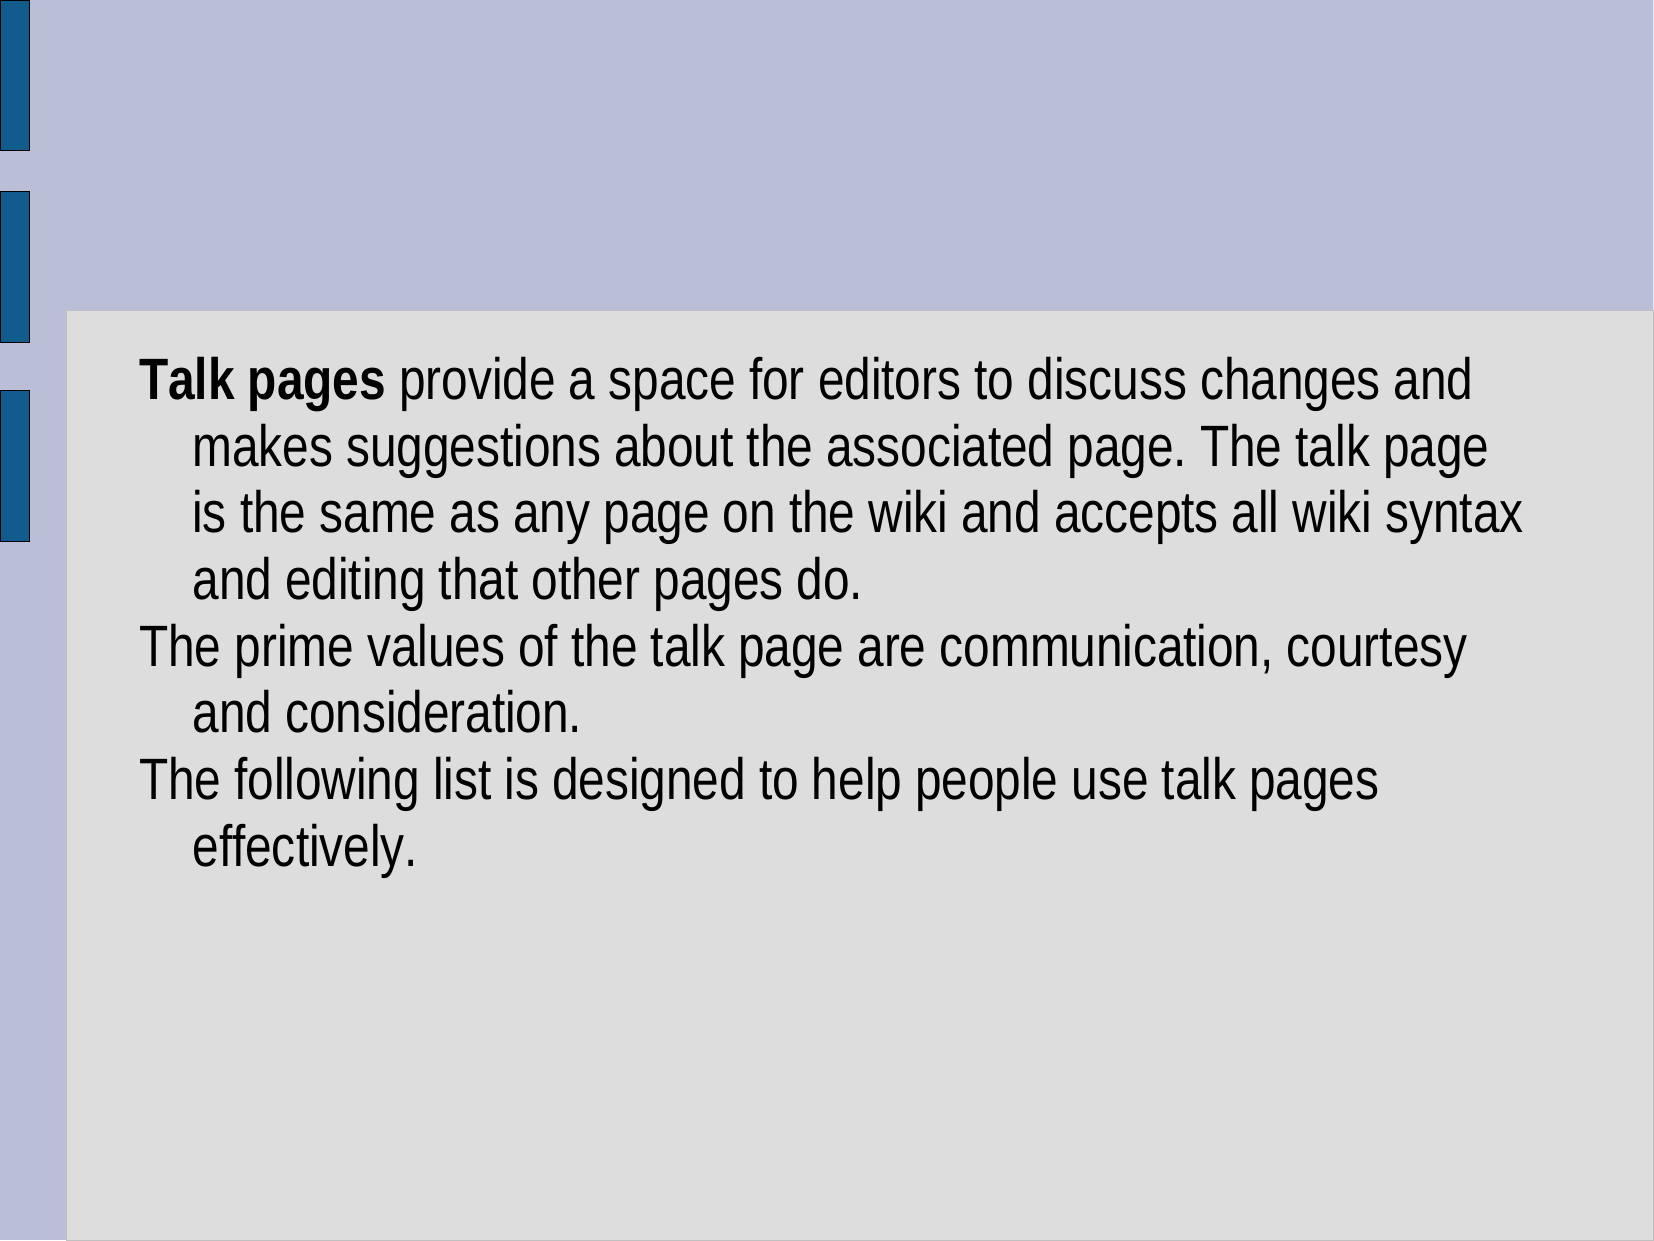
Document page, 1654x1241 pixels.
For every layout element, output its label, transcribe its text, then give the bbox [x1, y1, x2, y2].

list Talk pages provide a space for editors to discuss changes and makes suggestions about the associated page. The talk page is the same as any page on the wiki and accepts all wiki syntax and editing that other pages do. The prime values of the talk page are communication, courtesy and consideration. The following list is designed to help people use talk pages effectively. [121, 344, 1534, 1127]
